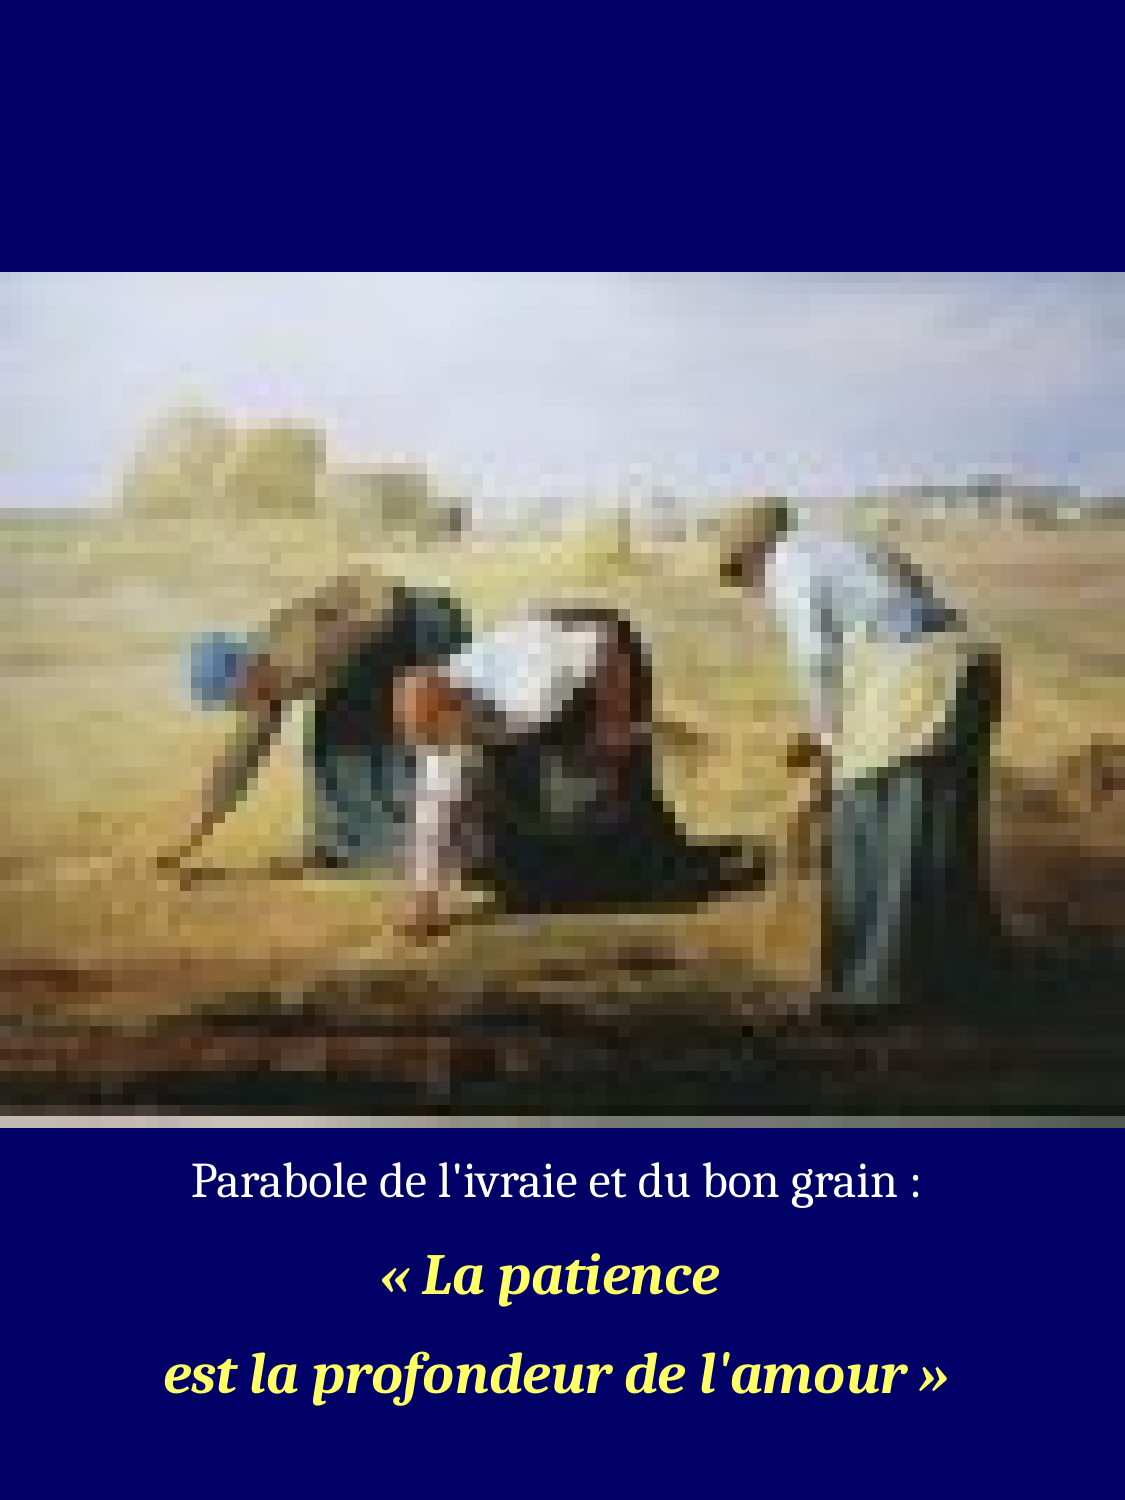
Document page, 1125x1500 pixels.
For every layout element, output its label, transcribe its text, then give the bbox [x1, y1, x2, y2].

picture [0, 272, 1125, 1128]
text_box Parabole de l'ivraie et du bon grain : « La patience est la profondeur de l'amour » [125, 1139, 988, 1500]
